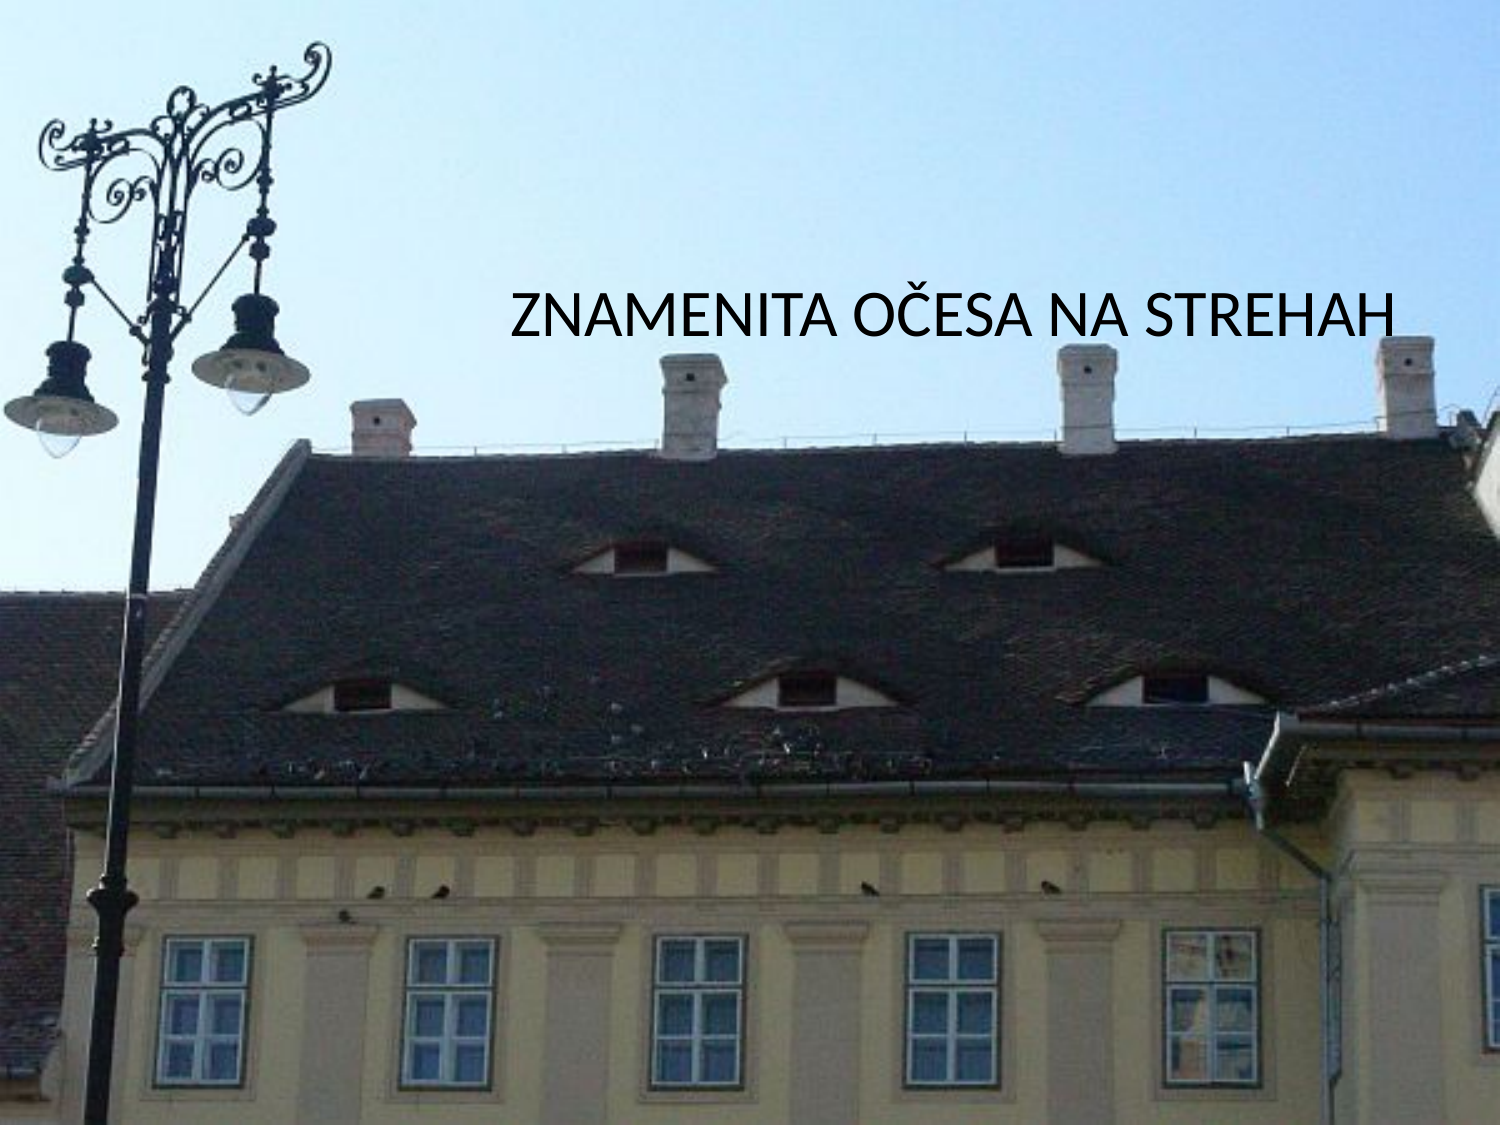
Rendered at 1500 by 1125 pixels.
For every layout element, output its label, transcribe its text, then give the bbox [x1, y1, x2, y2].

picture [0, 0, 1500, 1125]
list ZNAMENITA OČESA NA STREHAH [75, 262, 1425, 1005]
